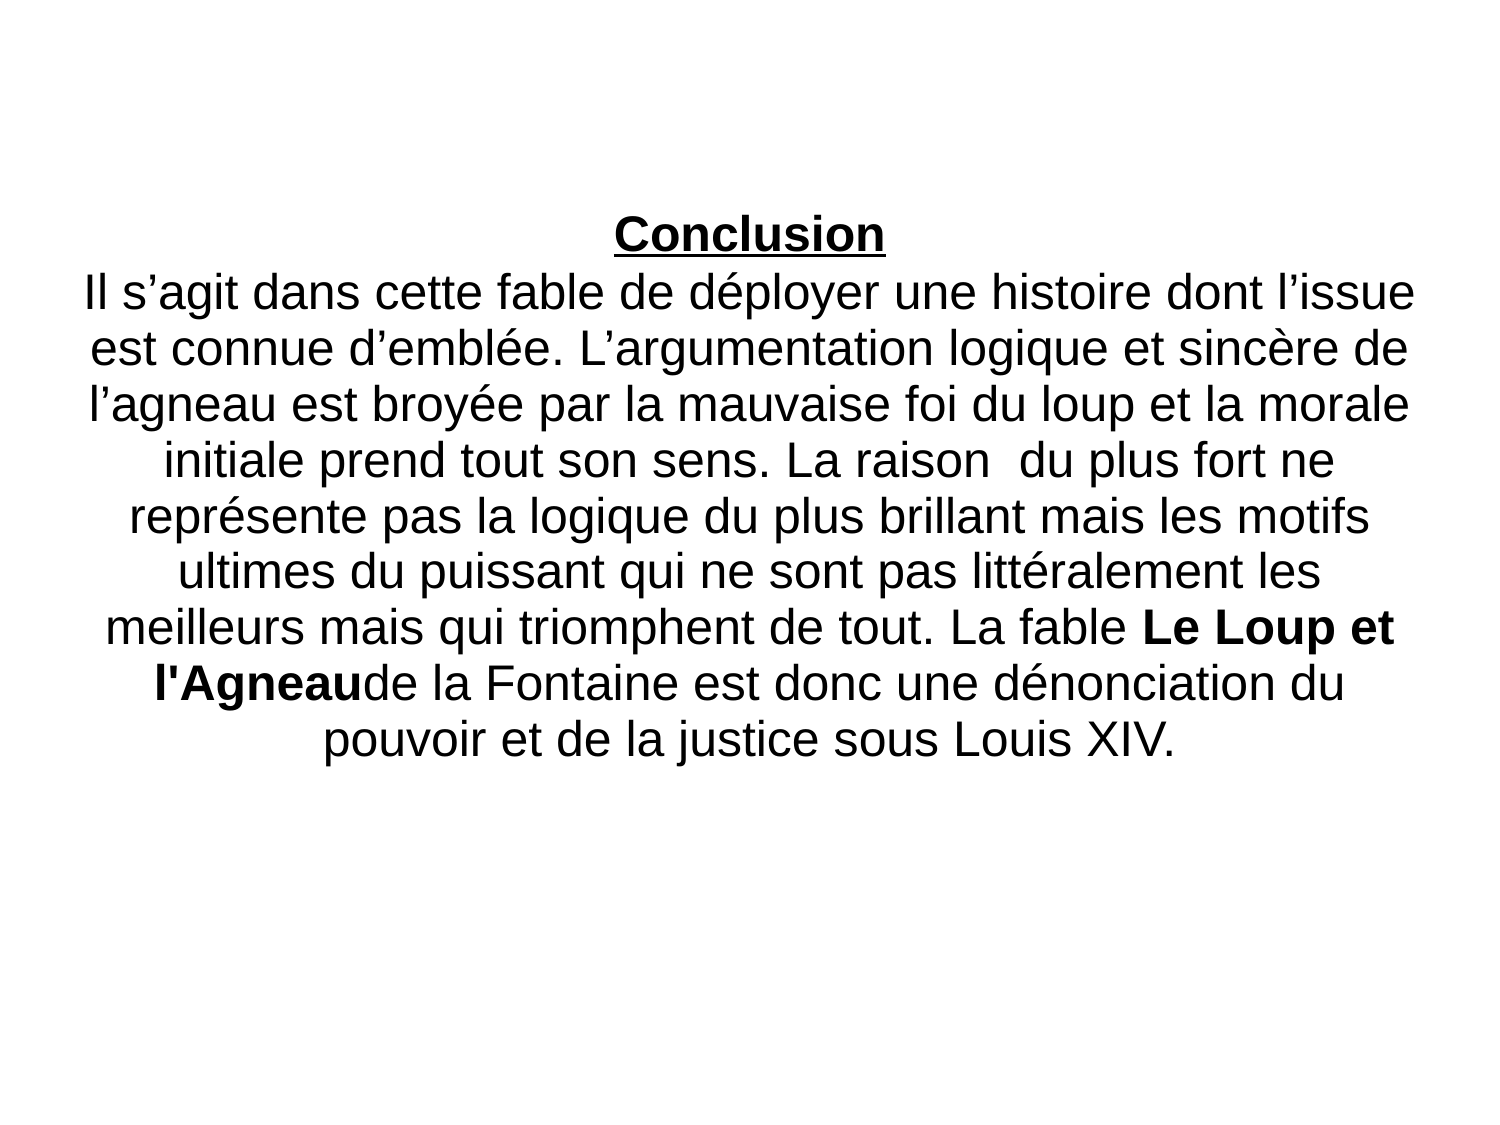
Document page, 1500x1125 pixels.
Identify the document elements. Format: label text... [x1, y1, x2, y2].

subtitle Conclusion Il s’agit dans cette fable de déployer une histoire dont l’issue est connue d’emblée. L’argumentation logique et sincère de l’agneau est broyée par la mauvaise foi du loup et la morale initiale prend tout son sens. La raison du plus fort ne représente pas la logique du plus brillant mais les motifs ultimes du puissant qui ne sont pas littéralement les meilleurs mais qui triomphent de tout. La fable Le Loup et l'Agneaude la Fontaine est donc une dénonciation du pouvoir et de la justice sous Louis XIV. [75, 44, 1425, 1006]
